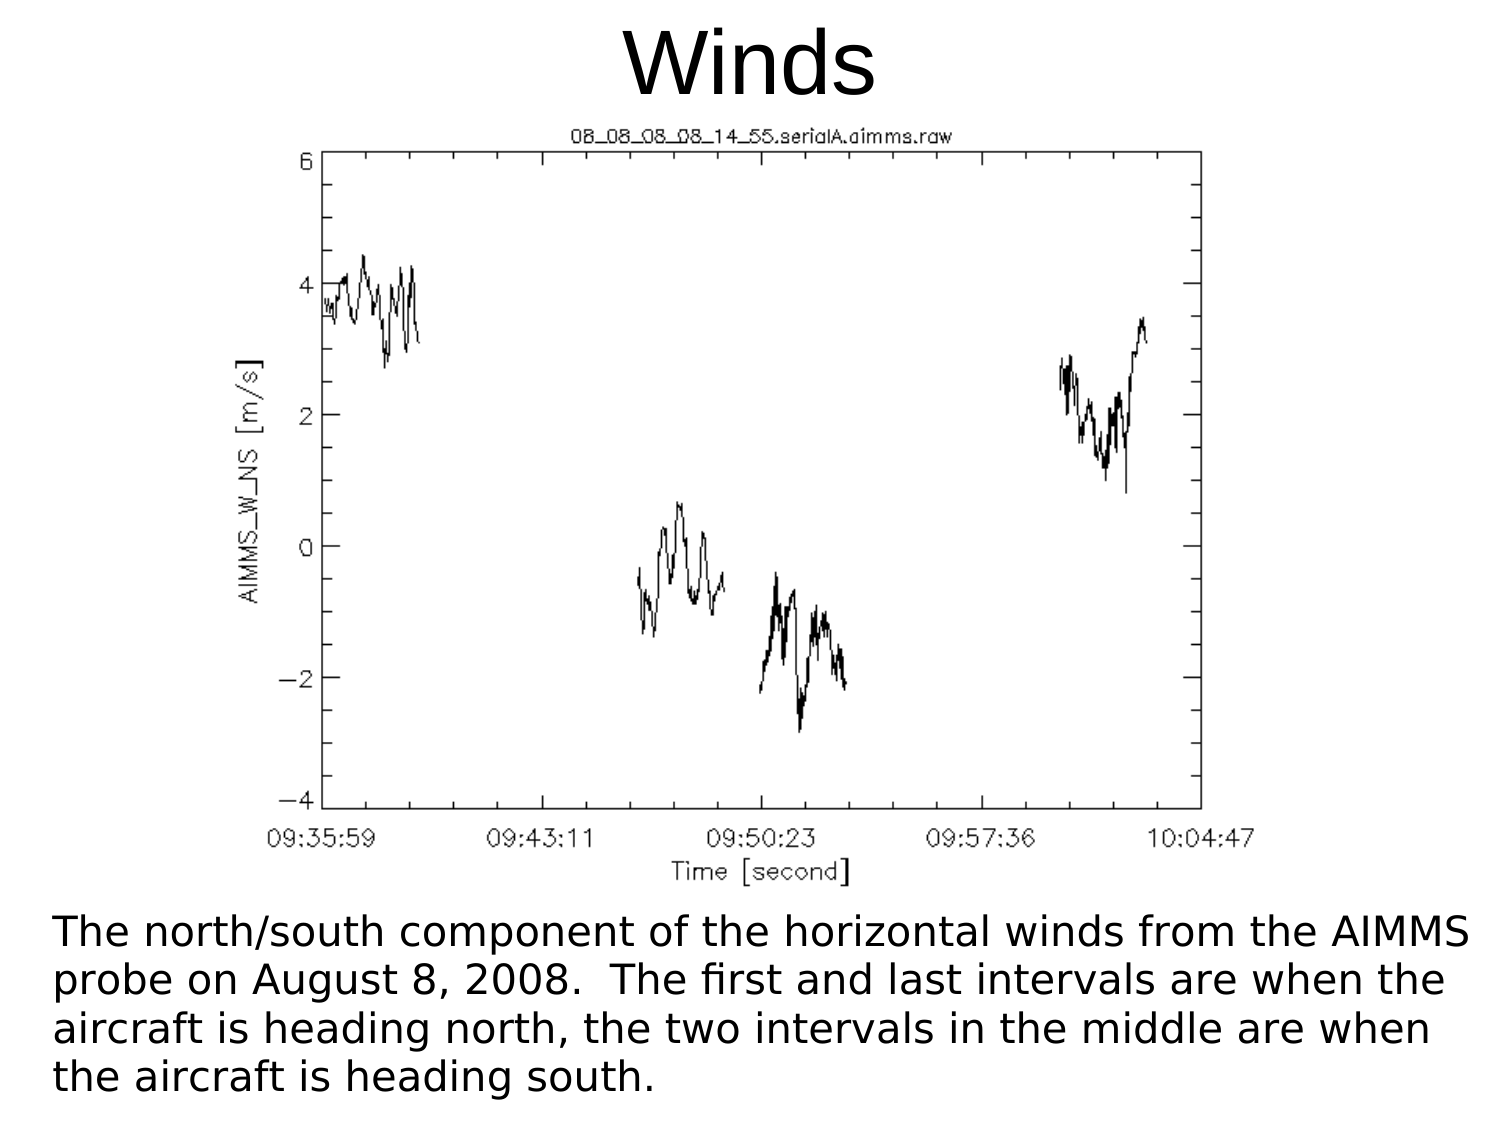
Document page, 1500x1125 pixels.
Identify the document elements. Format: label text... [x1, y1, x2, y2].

picture [162, 106, 1257, 888]
title Winds [75, 0, 1426, 126]
text_box The north/south component of the horizontal winds from the AIMMS probe on August 8, 2008. The first and last intervals are when the aircraft is heading north, the two intervals in the middle are when the aircraft is heading south. [37, 899, 1488, 1110]
